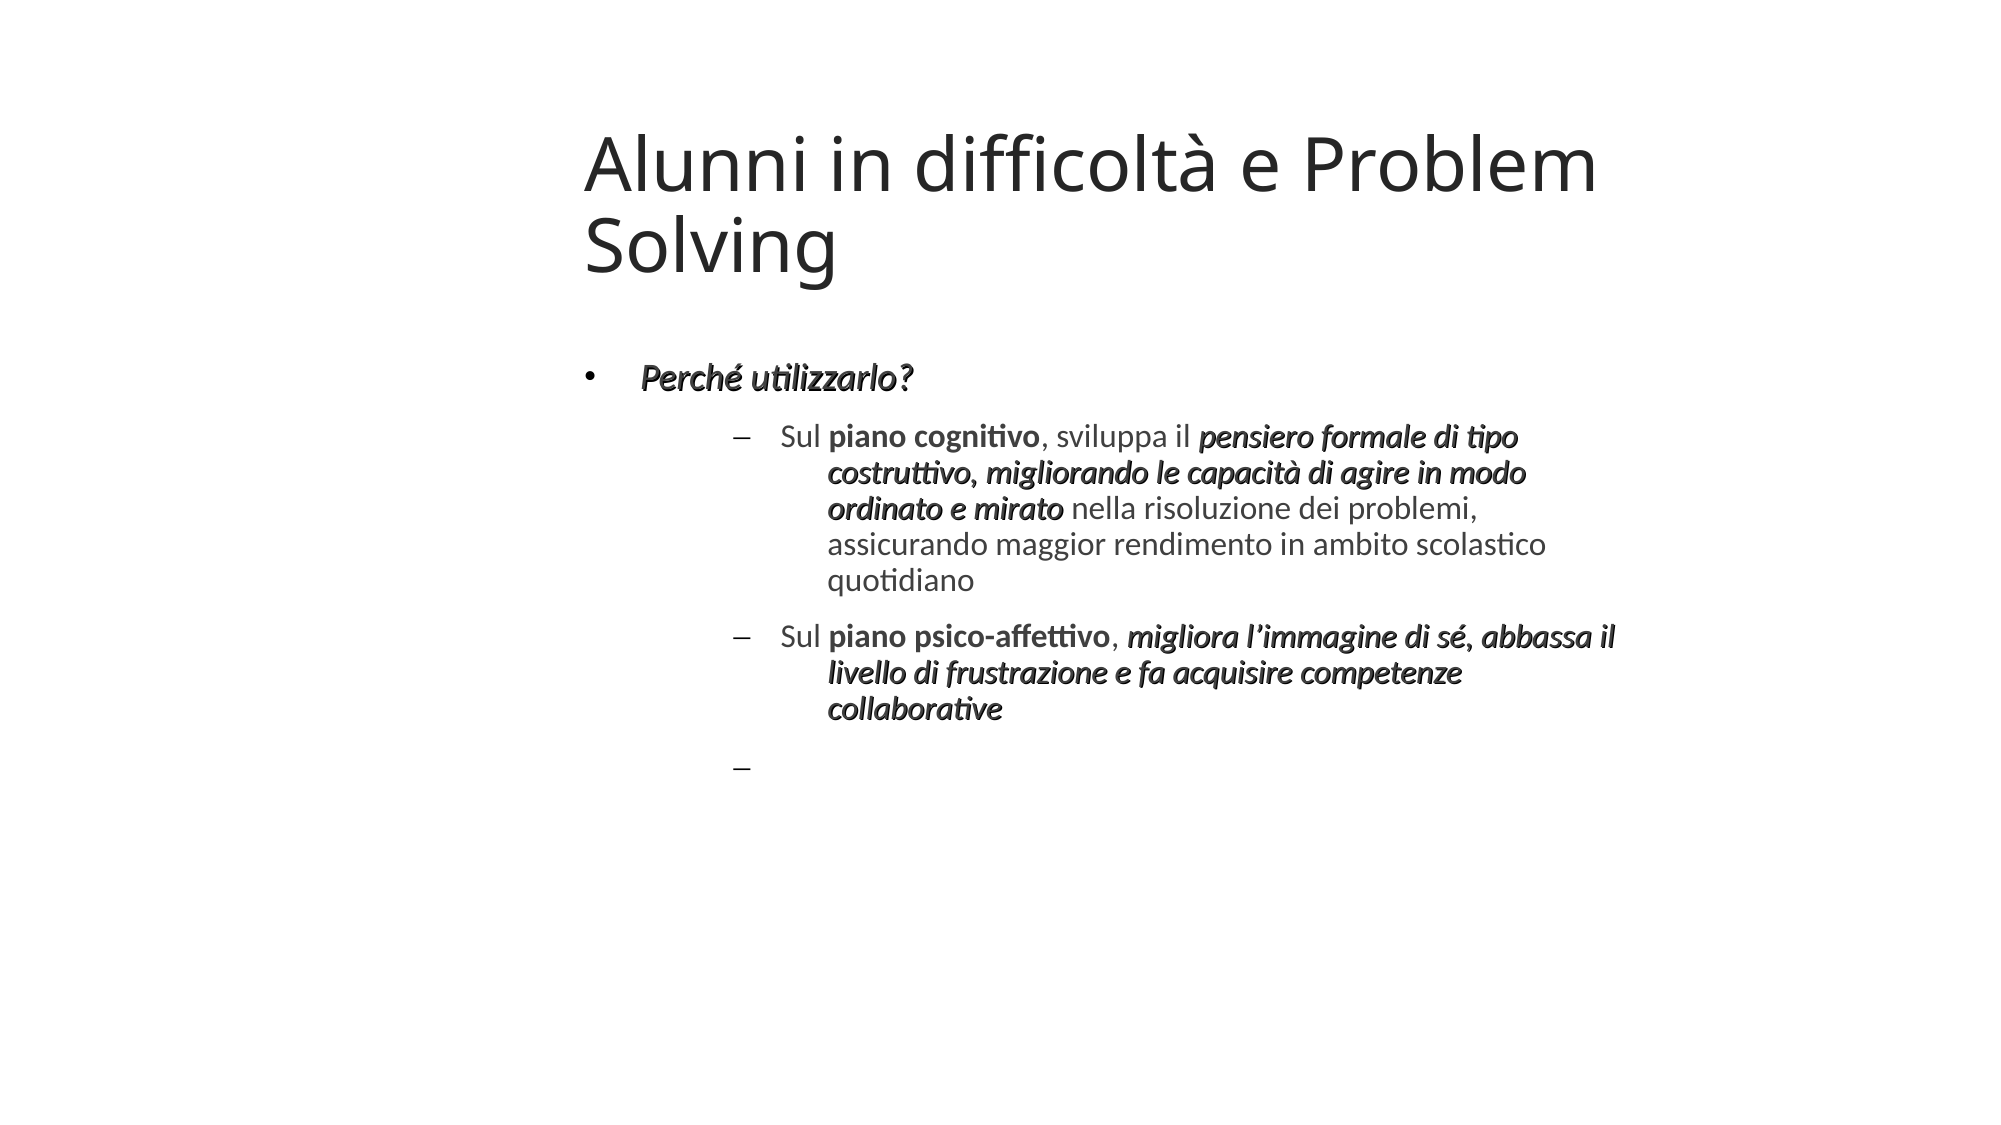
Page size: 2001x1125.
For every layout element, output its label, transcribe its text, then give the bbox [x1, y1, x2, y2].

title Alunni in difficoltà e Problem Solving [569, 102, 1651, 313]
list Perché utilizzarlo? Sul piano cognitivo, sviluppa il pensiero formale di tipo costruttivo, migliorando le capacità di agire in modo ordinato e mirato nella risoluzione dei problemi, assicurando maggior rendimento in ambito scolastico quotidiano Sul piano psico-affettivo, migliora l’immagine di sé, abbassa il livello di frustrazione e fa acquisire competenze collaborative [568, 350, 1651, 970]
